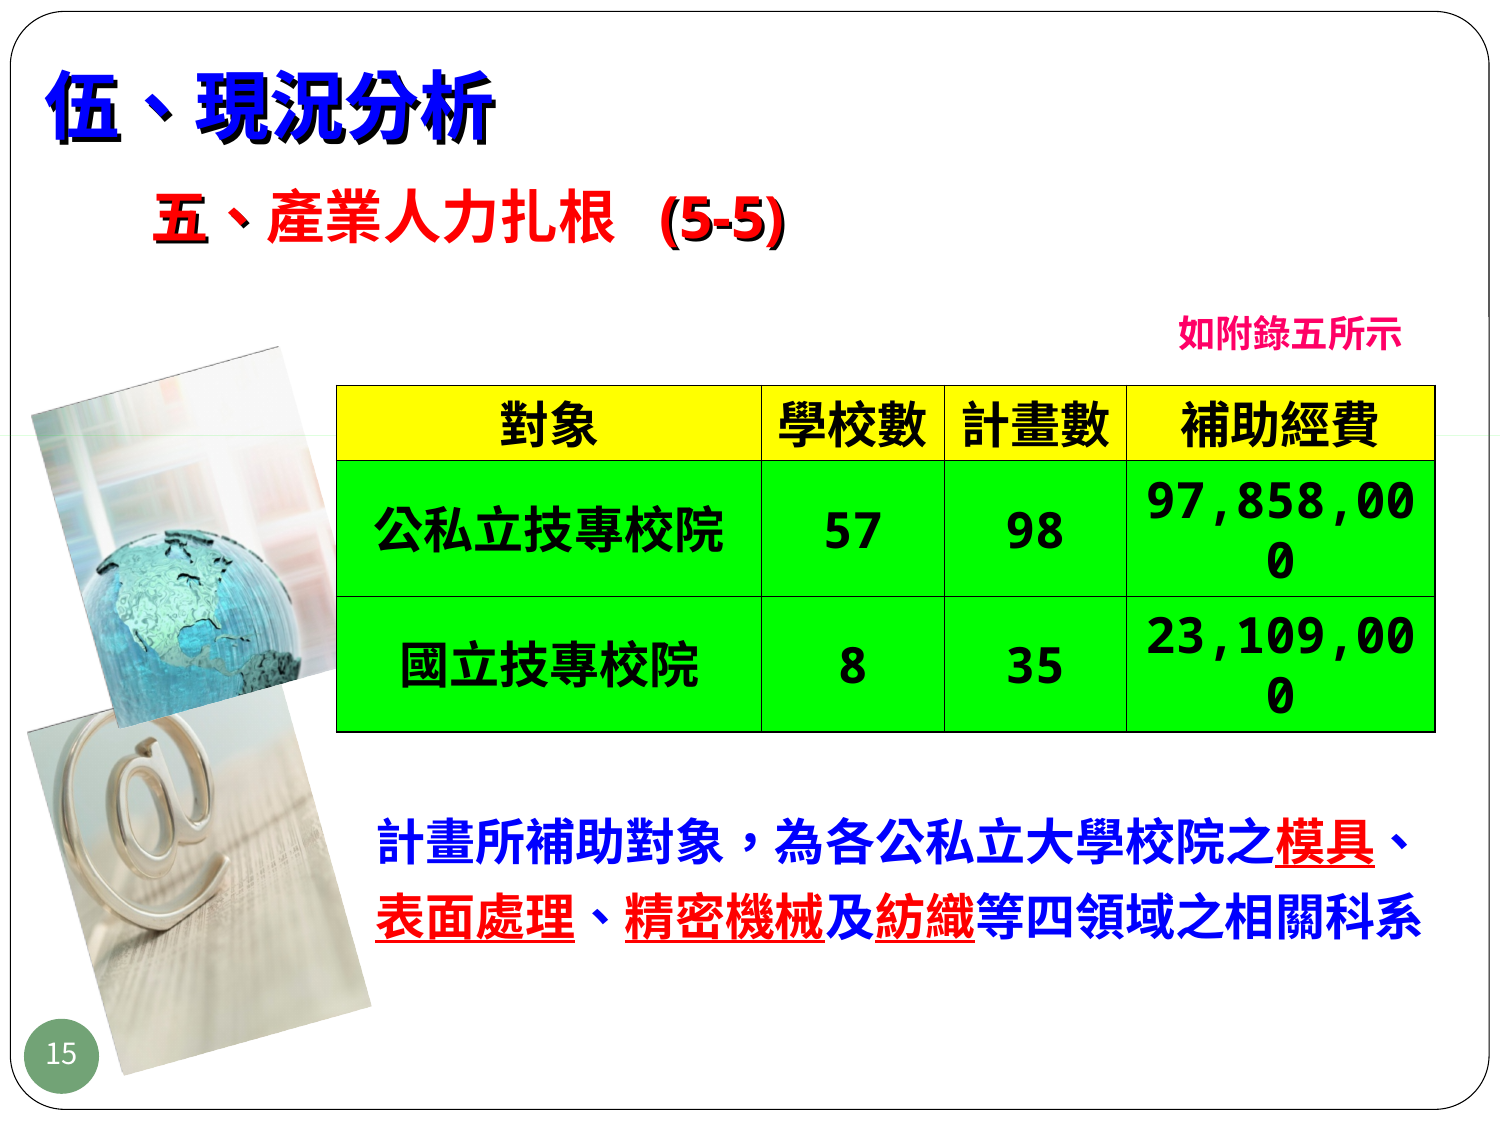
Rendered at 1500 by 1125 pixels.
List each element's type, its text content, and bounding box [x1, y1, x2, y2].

table_cell 57 [762, 461, 944, 596]
text_box <編號> [23, 1018, 100, 1094]
table_cell 35 [945, 597, 1126, 731]
table_header 對象 [337, 386, 761, 460]
table_cell 97,858,000 [1127, 461, 1434, 596]
table_cell 23,109,000 [1127, 597, 1434, 731]
table_cell 公私立技專校院 [337, 461, 761, 596]
text_box 五、產業人力扎根 (5-5) [135, 172, 1197, 279]
table_cell 國立技專校院 [337, 597, 761, 731]
picture [31, 346, 305, 435]
table_header 計畫數 [945, 386, 1126, 460]
text_box 如附錄五所示 [1163, 302, 1419, 363]
table_cell 8 [762, 597, 944, 731]
text_box 計畫所補助對象，為各公私立大學校院之模具、表面處理、精密機械及紡織等四領域之相關科系 [360, 788, 1459, 954]
table_header 補助經費 [1127, 386, 1434, 460]
table_header 學校數 [762, 386, 944, 460]
picture [27, 436, 372, 1076]
text_box 伍、現況分析 [29, 0, 1353, 165]
table_cell 98 [945, 461, 1126, 596]
